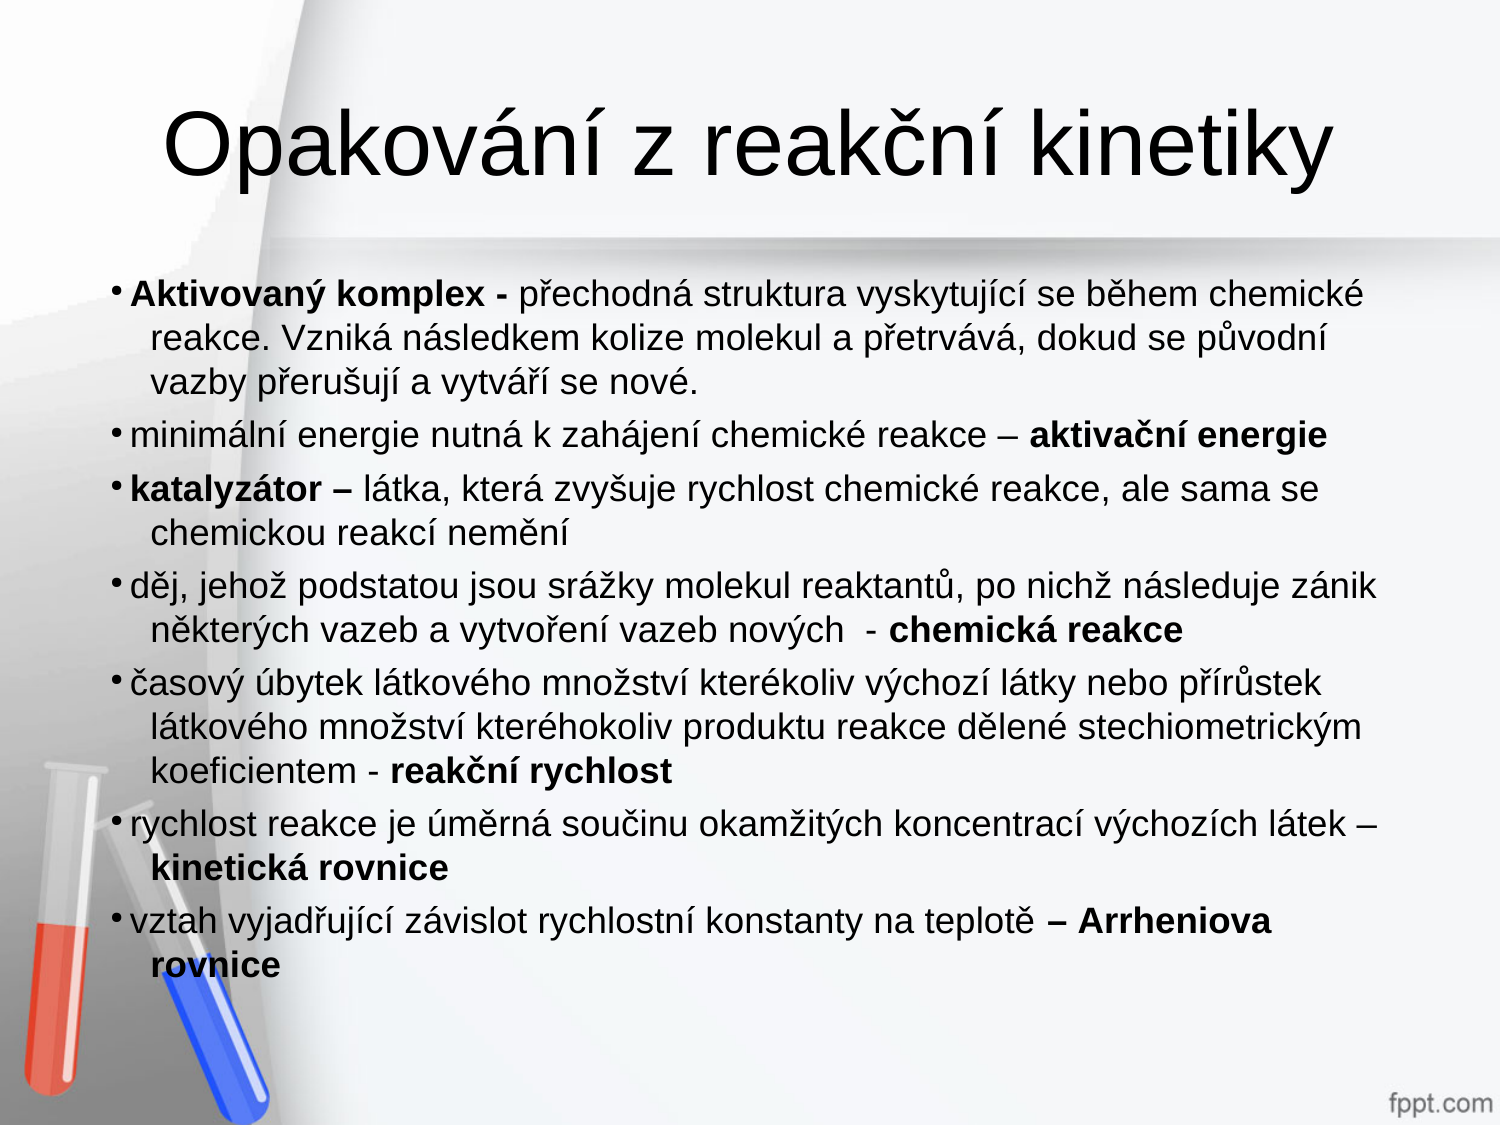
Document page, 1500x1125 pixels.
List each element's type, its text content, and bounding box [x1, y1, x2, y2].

title Opakování z reakční kinetiky [74, 45, 1425, 233]
picture [0, 0, 1500, 1125]
list Aktivovaný komplex - přechodná struktura vyskytující se během chemické reakce. Vzniká následkem kolize molekul a přetrvává, dokud se původní vazby přerušují a vytváří se nové. minimální energie nutná k zahájení chemické reakce – aktivační energie katalyzátor – látka, která zvyšuje rychlost chemické reakce, ale sama se chemickou reakcí nemění děj, jehož podstatou jsou srážky molekul reaktantů, po nichž následuje zánik některých vazeb a vytvoření vazeb nových - chemická reakce časový úbytek látkového množství kterékoliv výchozí látky nebo přírůstek látkového množství kteréhokoliv produktu reakce dělené stechiometrickým koeficientem - reakční rychlost rychlost reakce je úměrná součinu okamžitých koncentrací výchozích látek – kinetická rovnice vztah vyjadřující závislot rychlostní konstanty na teplotě – Arrheniova rovnice [74, 262, 1425, 1005]
